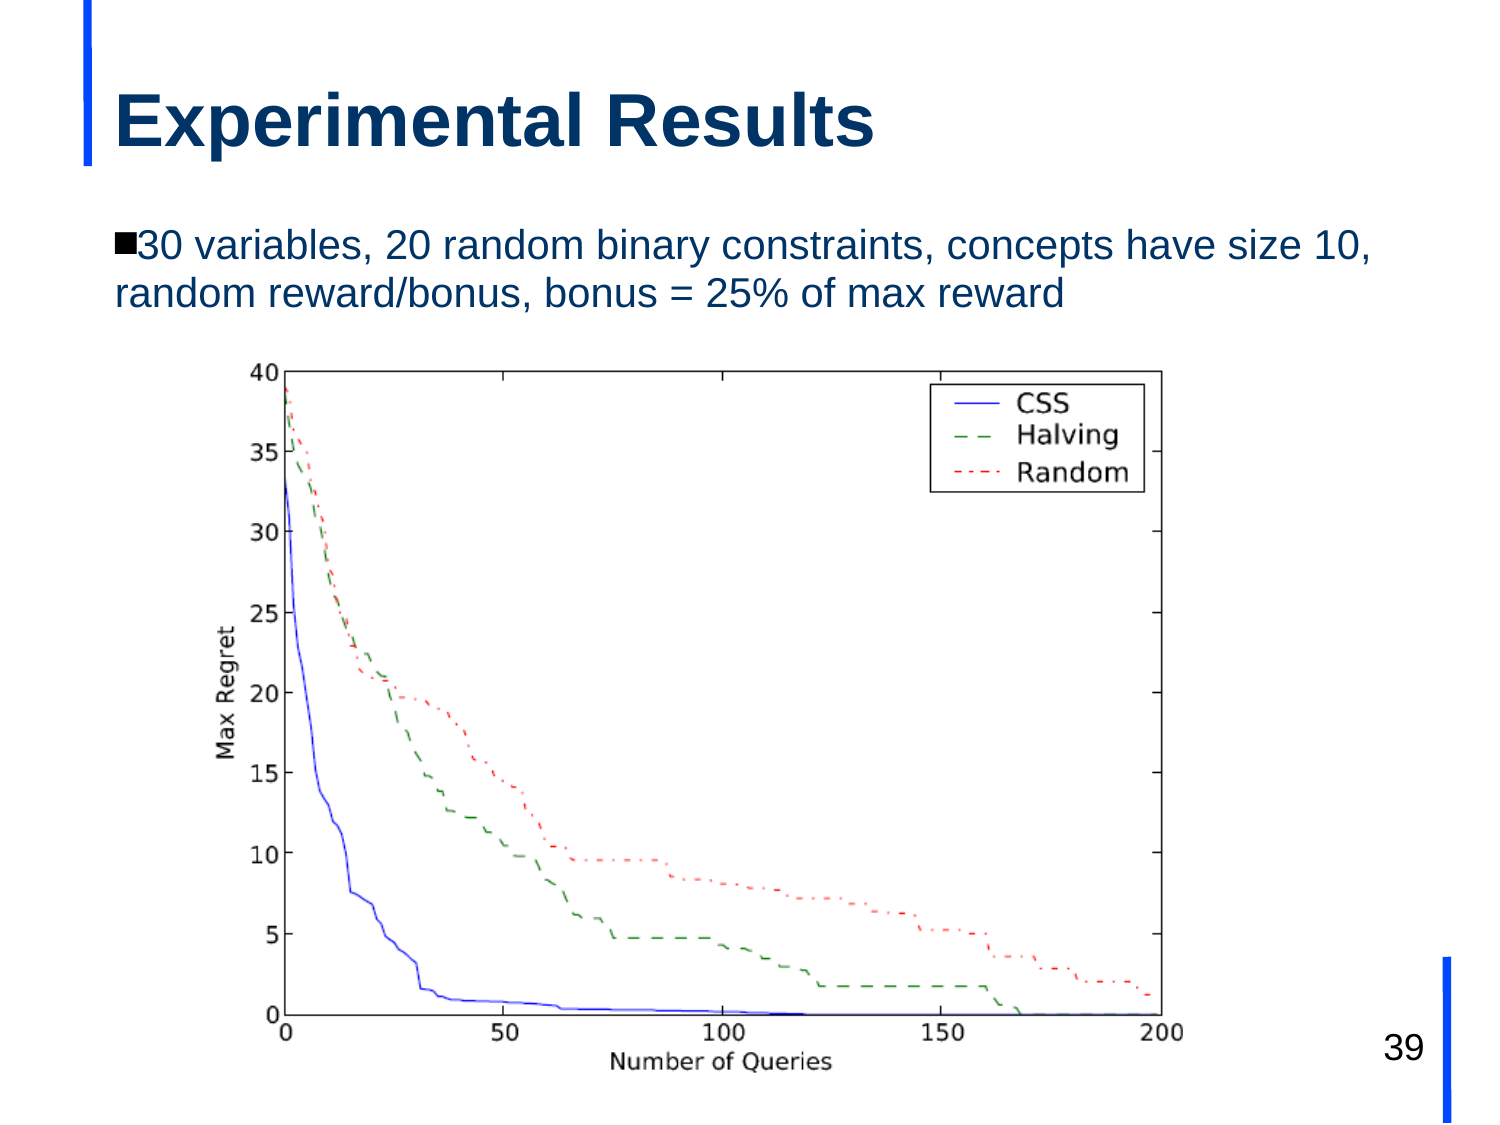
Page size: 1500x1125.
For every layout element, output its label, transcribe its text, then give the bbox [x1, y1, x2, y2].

picture [200, 350, 1197, 1082]
title Experimental Results [99, 24, 1438, 212]
list 30 variables, 20 random binary constraints, concepts have size 10, random reward/bonus, bonus = 25% of max reward [99, 212, 1438, 388]
